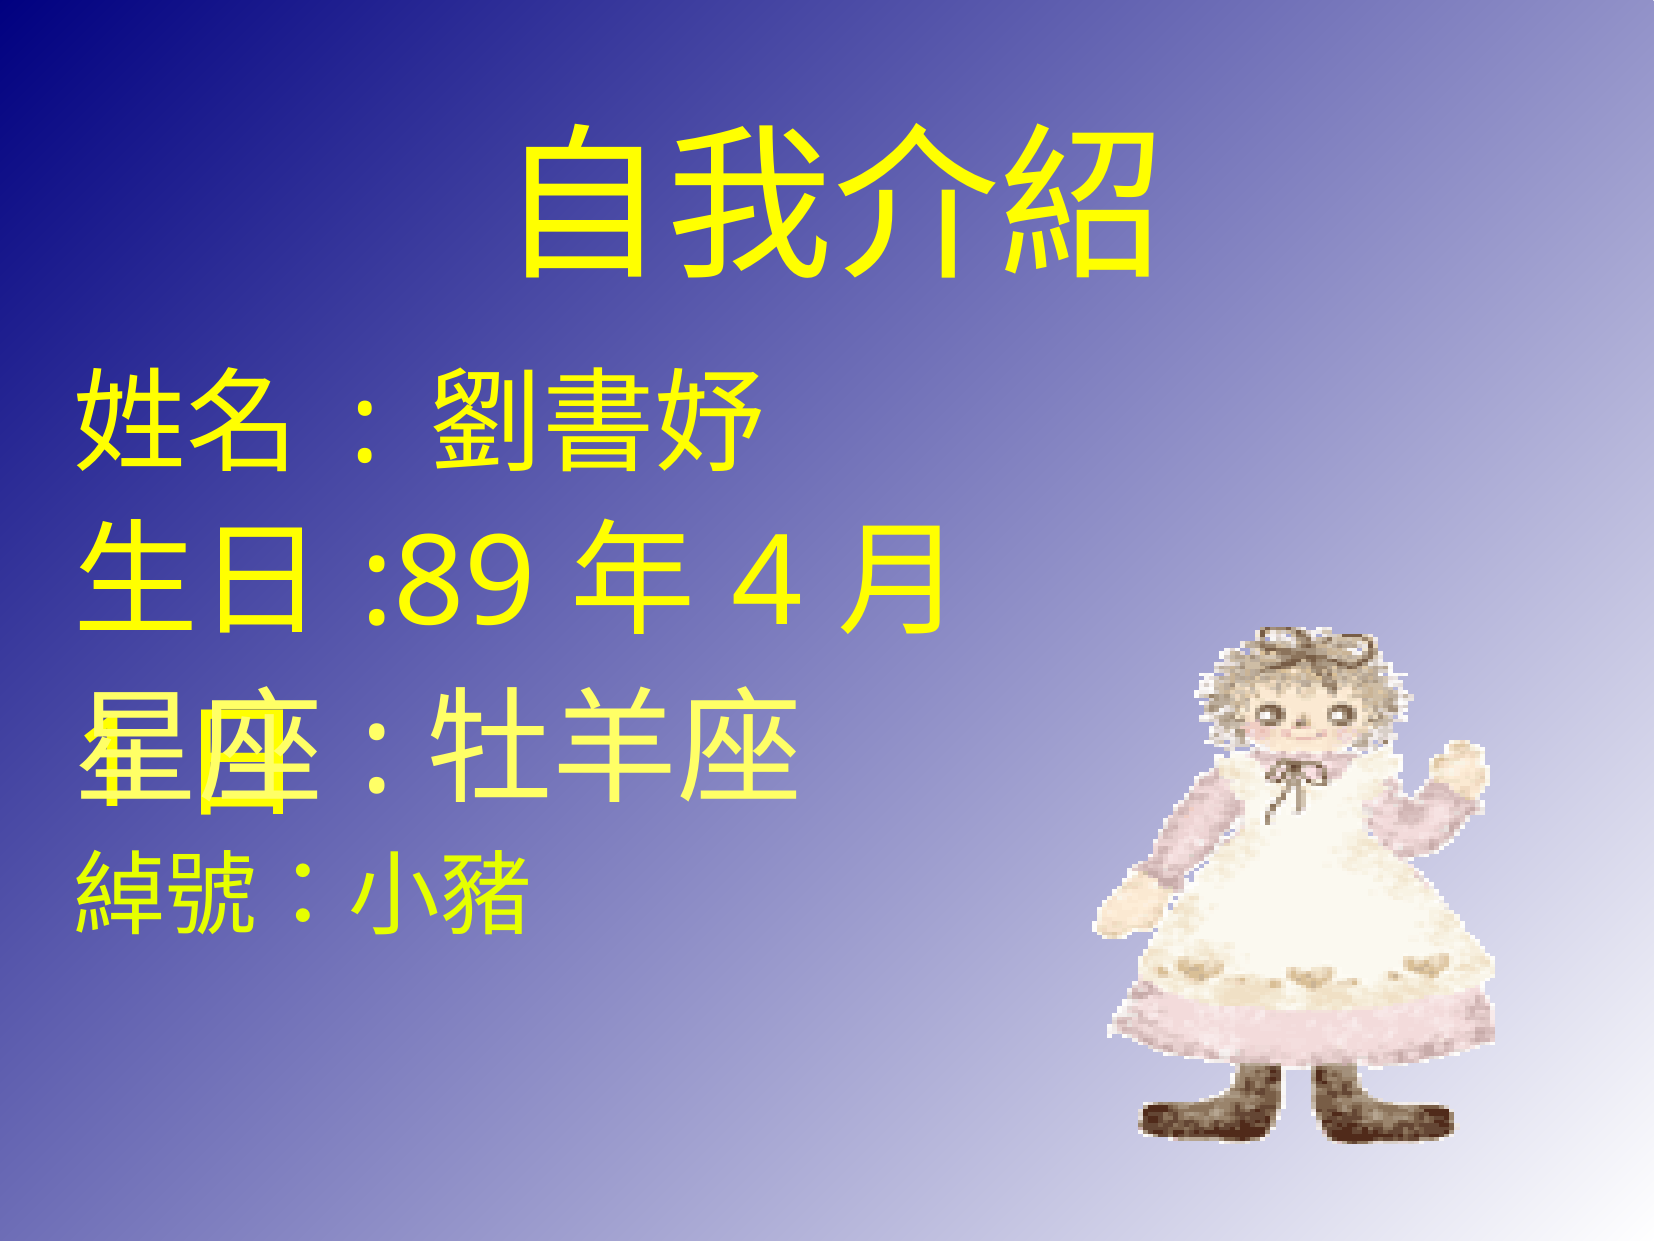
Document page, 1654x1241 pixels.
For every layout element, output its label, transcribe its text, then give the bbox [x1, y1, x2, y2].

text_box 星座:牡羊座 [59, 640, 1004, 814]
text_box 綽號：小豬 [59, 814, 1300, 1004]
text_box 自我介紹 [484, 63, 1194, 279]
picture [1092, 620, 1506, 1152]
text_box 生日:89年4月1日 [59, 472, 1063, 680]
text_box 姓名:劉書妤 [59, 324, 1034, 472]
